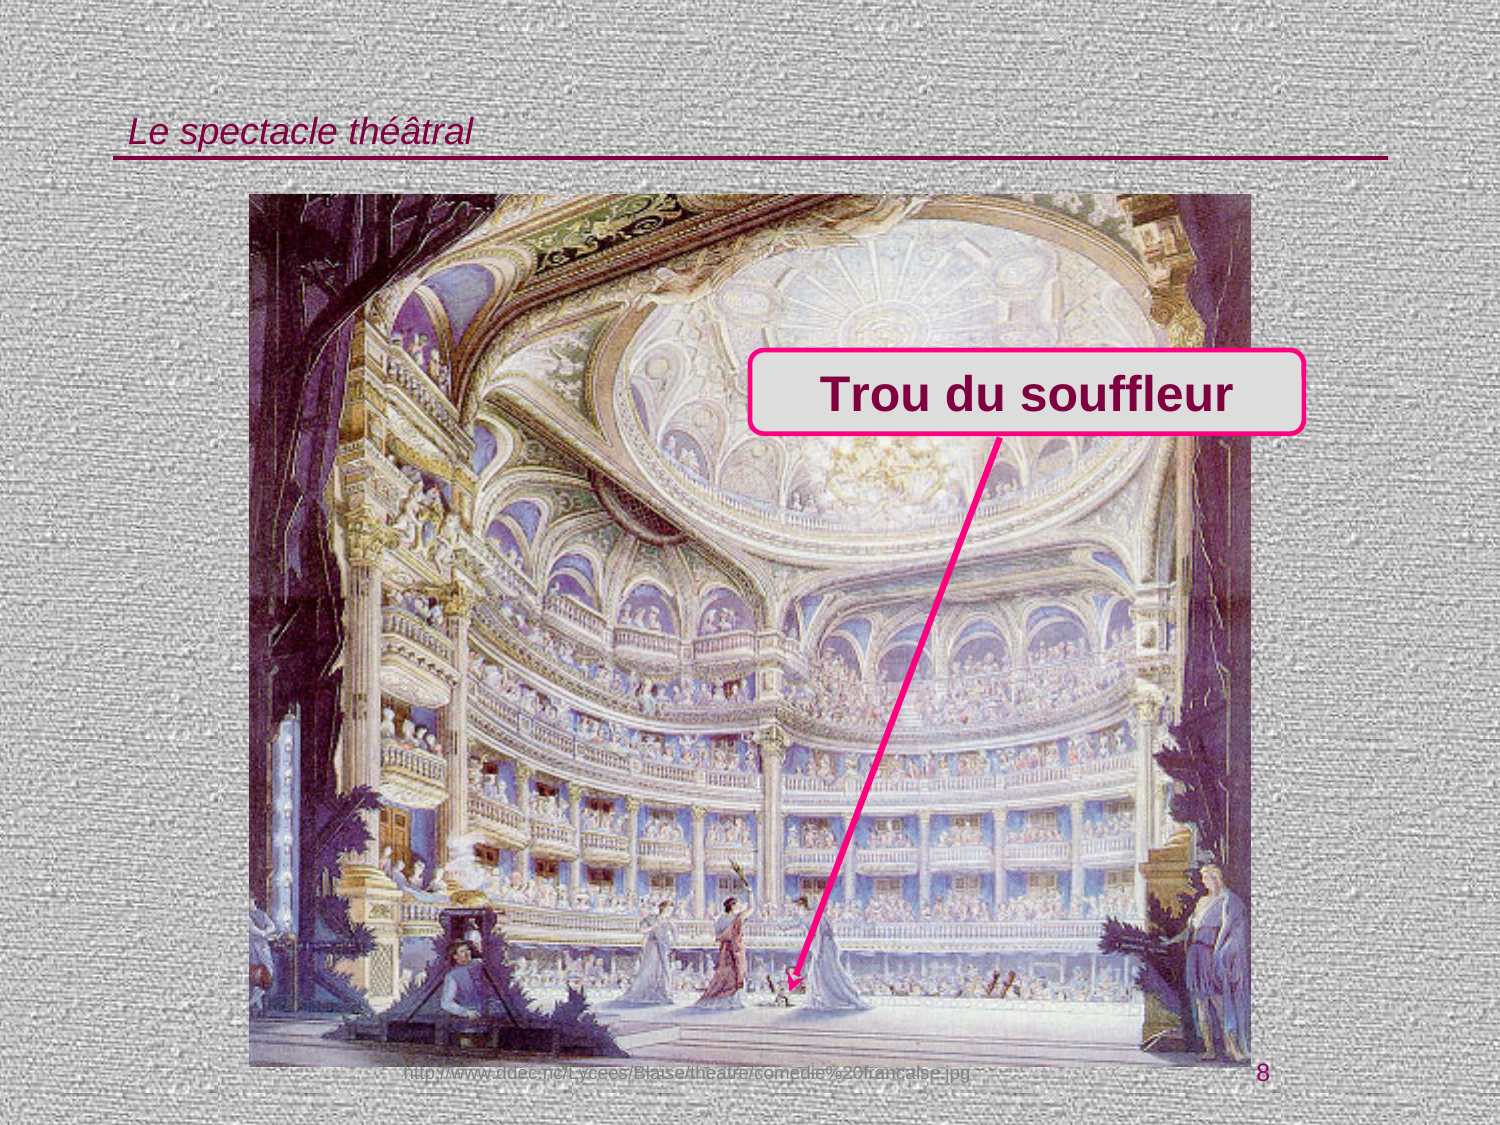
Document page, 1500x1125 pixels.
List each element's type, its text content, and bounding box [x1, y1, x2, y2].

text_box Trou du souffleur [749, 350, 1304, 434]
picture [0, 0, 1500, 1125]
text_box http://www.ddec.nc/Lycees/Blaise/theatre/comedie%20francaise.jpg [388, 1052, 1112, 1091]
